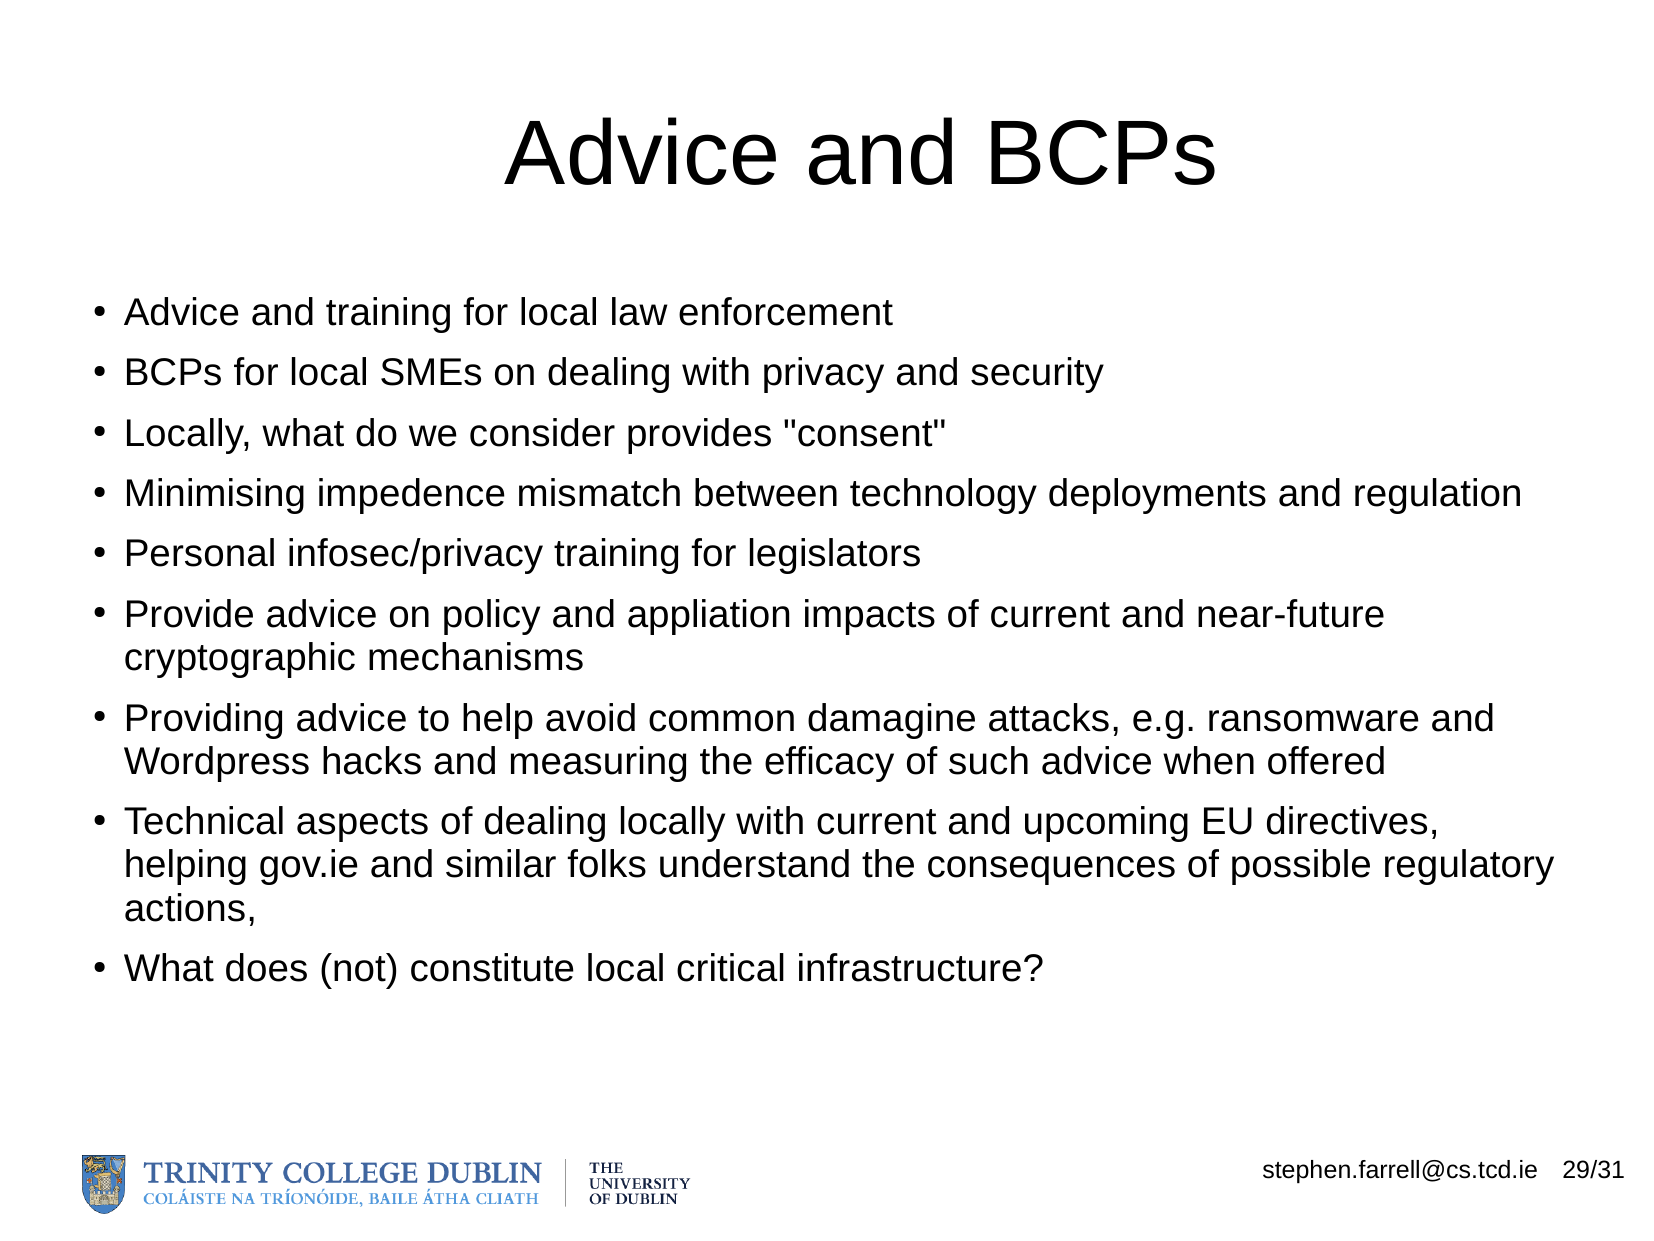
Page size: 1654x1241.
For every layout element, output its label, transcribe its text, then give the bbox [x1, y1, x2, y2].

picture [82, 1155, 694, 1214]
title Advice and BCPs [82, 49, 1571, 257]
list Advice and training for local law enforcement BCPs for local SMEs on dealing with privacy and security Locally, what do we consider provides "consent" Minimising impedence mismatch between technology deployments and regulation Personal infosec/privacy training for legislators Provide advice on policy and appliation impacts of current and near-future cryptographic mechanisms Providing advice to help avoid common damagine attacks, e.g. ransomware and Wordpress hacks and measuring the efficacy of such advice when offered Technical aspects of dealing locally with current and upcoming EU directives, helping gov.ie and similar folks understand the consequences of possible regulatory actions, What does (not) constitute local critical infrastructure? [82, 290, 1571, 1010]
